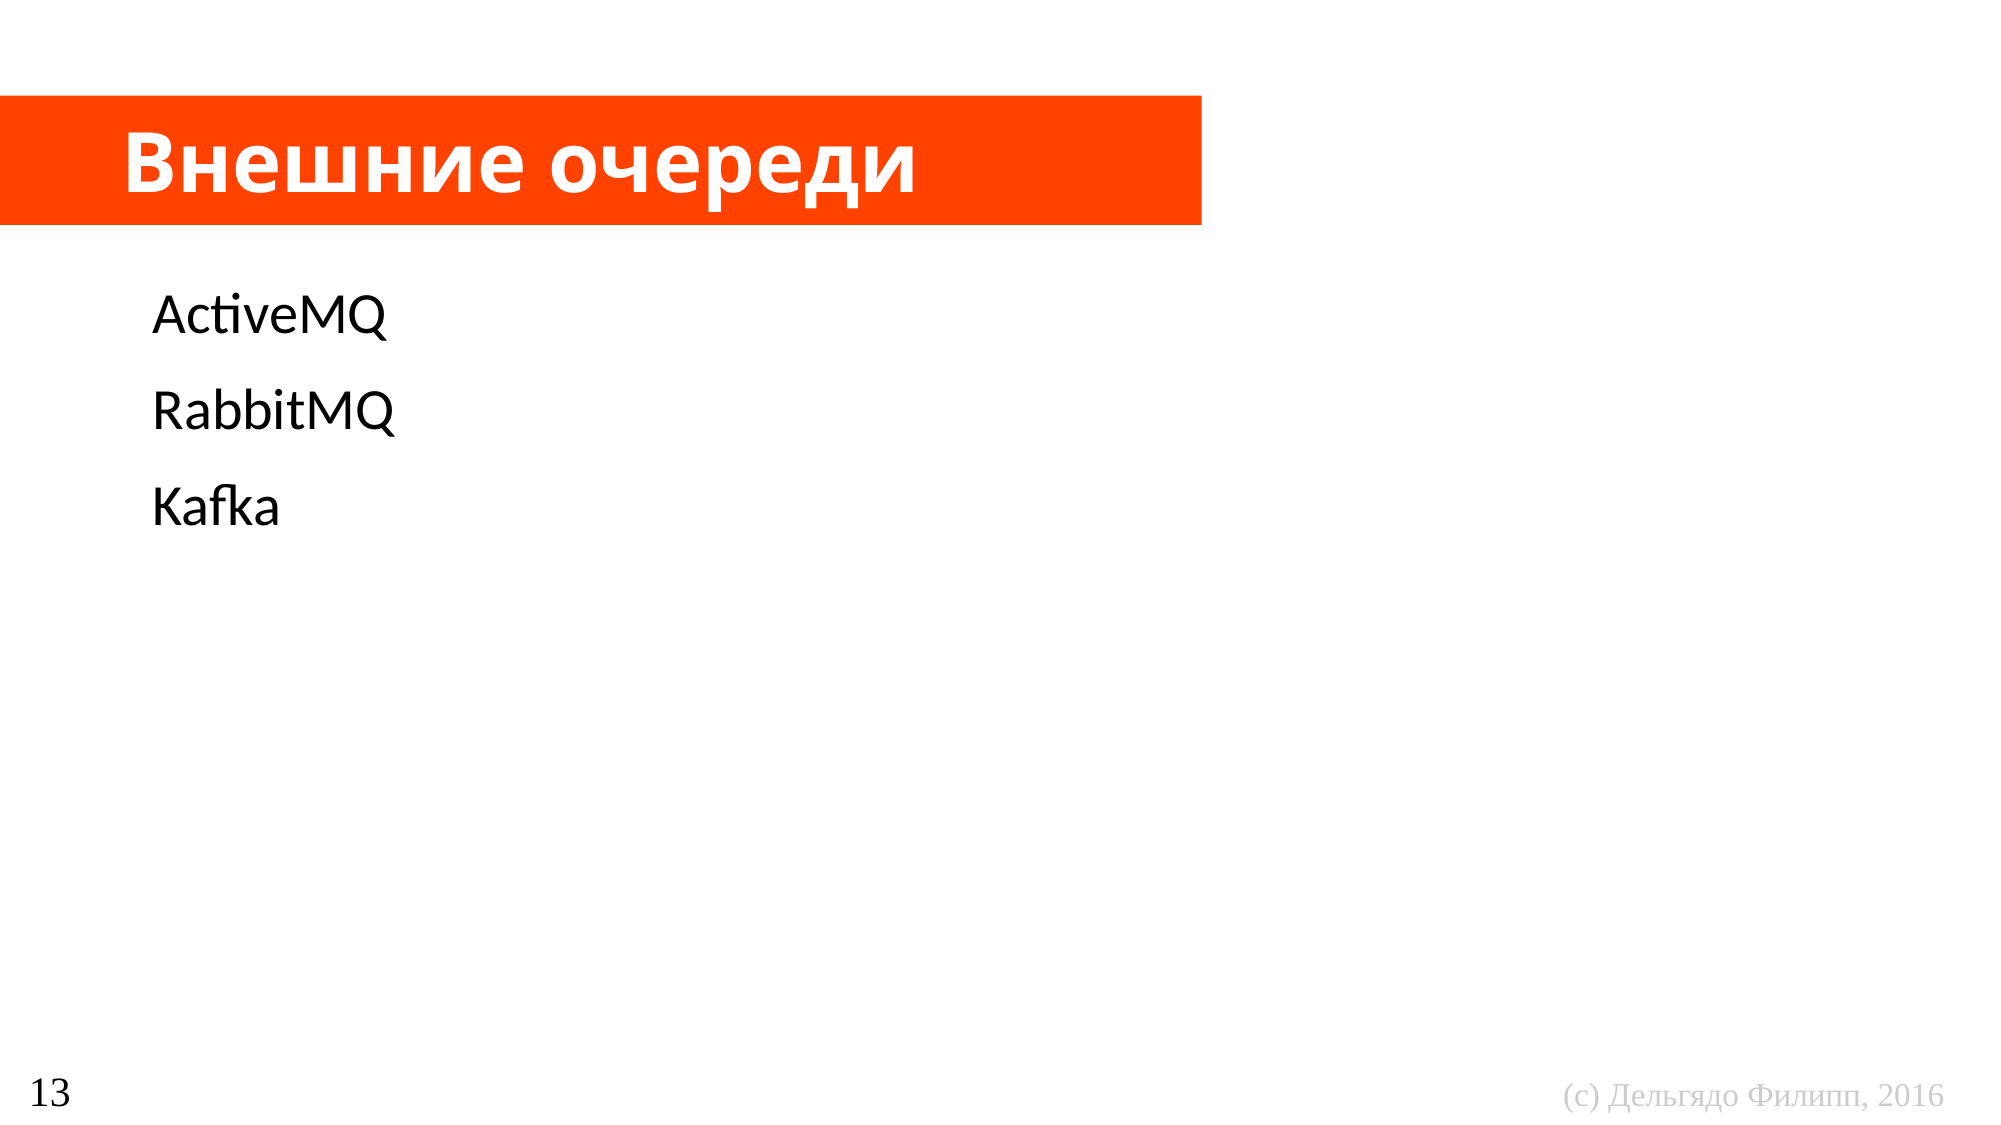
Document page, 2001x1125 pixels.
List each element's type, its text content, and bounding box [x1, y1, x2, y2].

list ActiveMQ RabbitMQ Kafka [137, 282, 1863, 1014]
title Внешние очереди [0, 95, 1202, 225]
